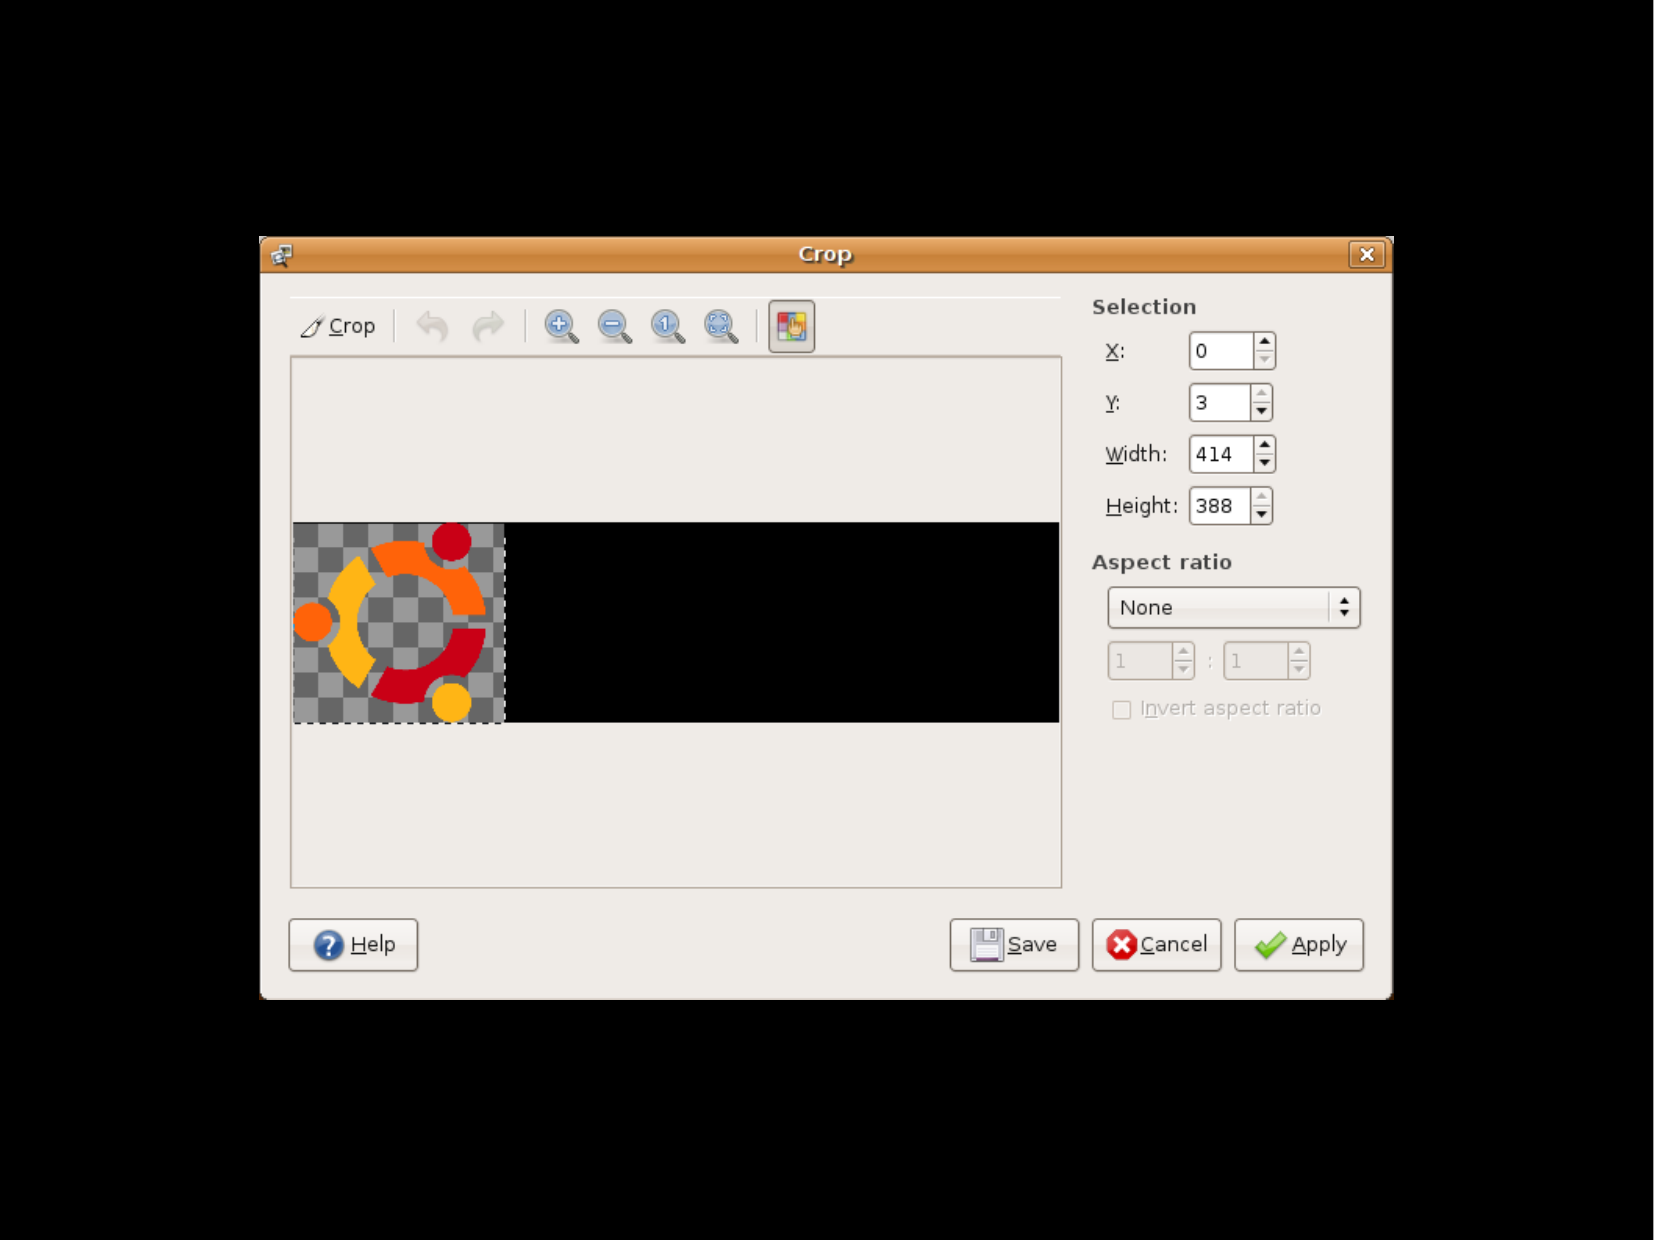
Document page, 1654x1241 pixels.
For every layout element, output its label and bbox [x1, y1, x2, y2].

picture [259, 236, 1394, 1000]
